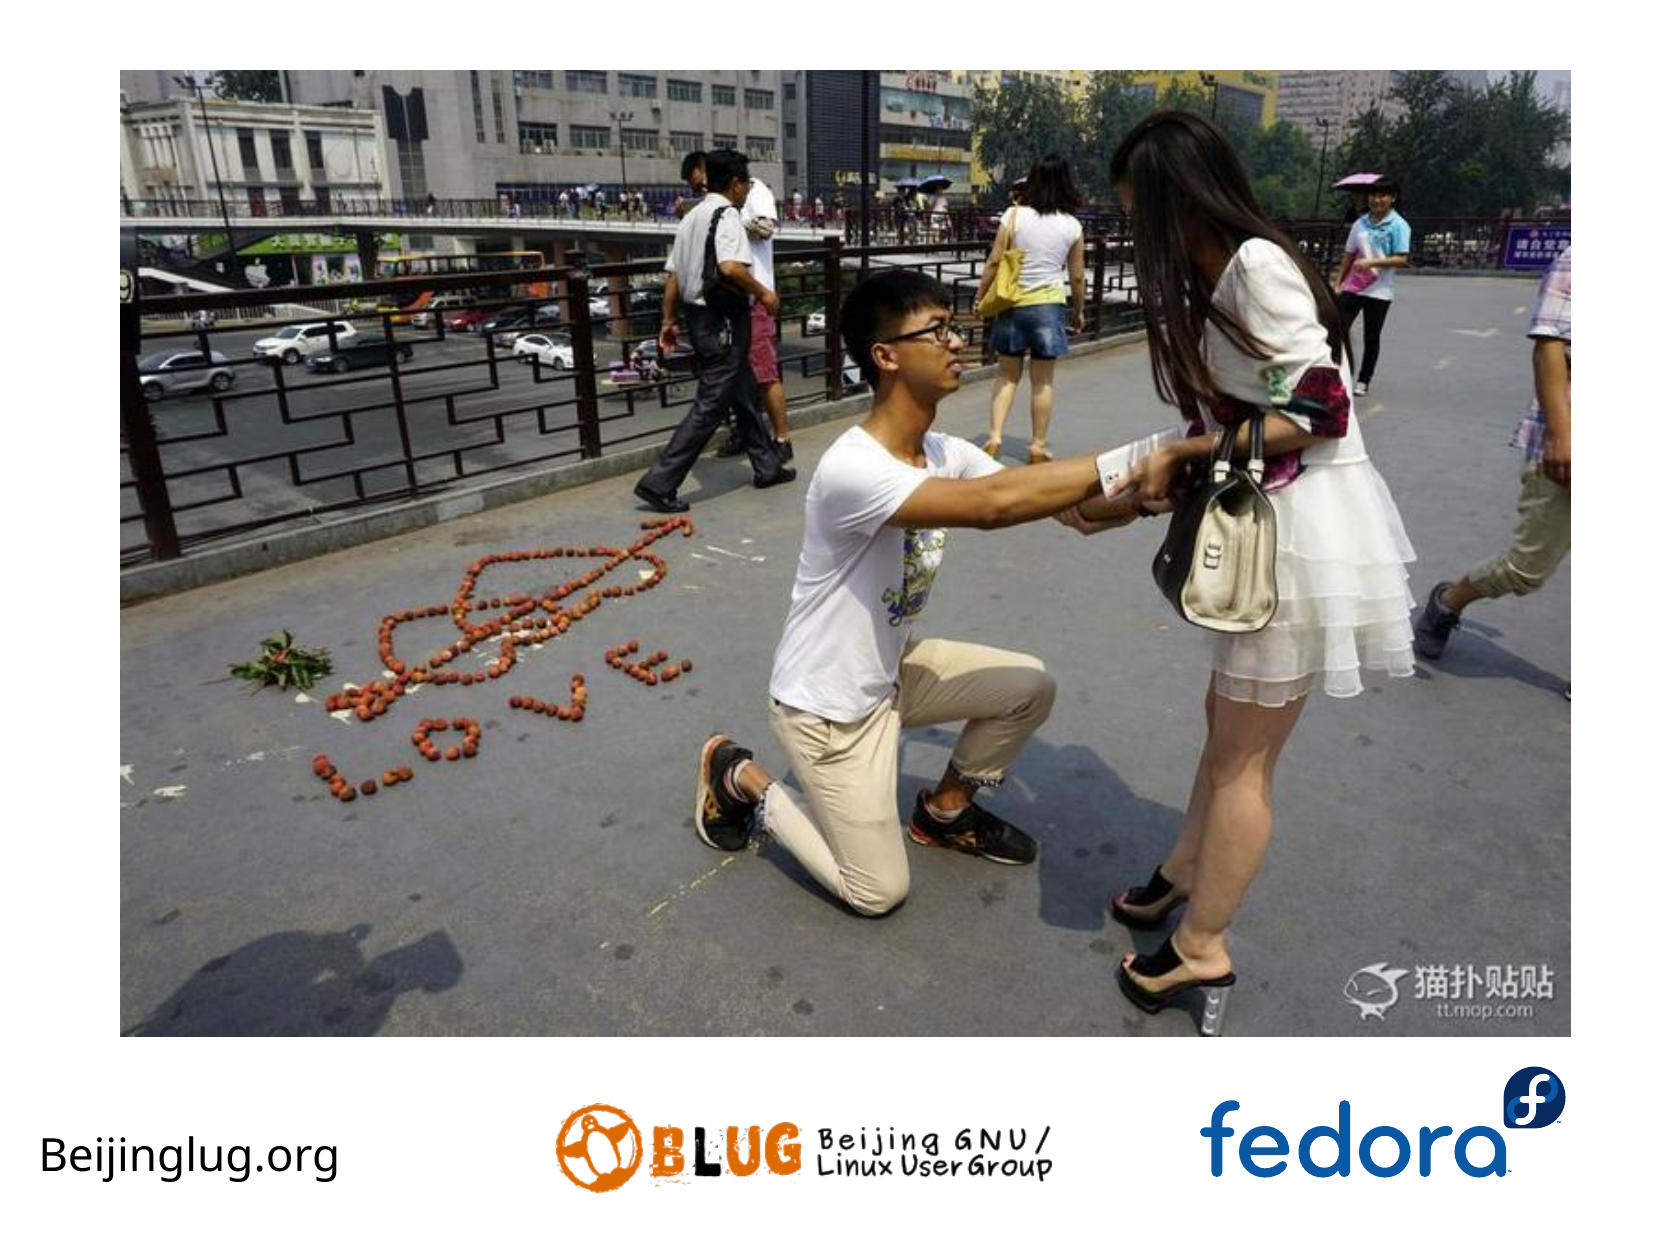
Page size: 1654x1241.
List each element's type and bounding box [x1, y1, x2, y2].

picture [555, 1103, 1052, 1193]
picture [120, 70, 1571, 1037]
